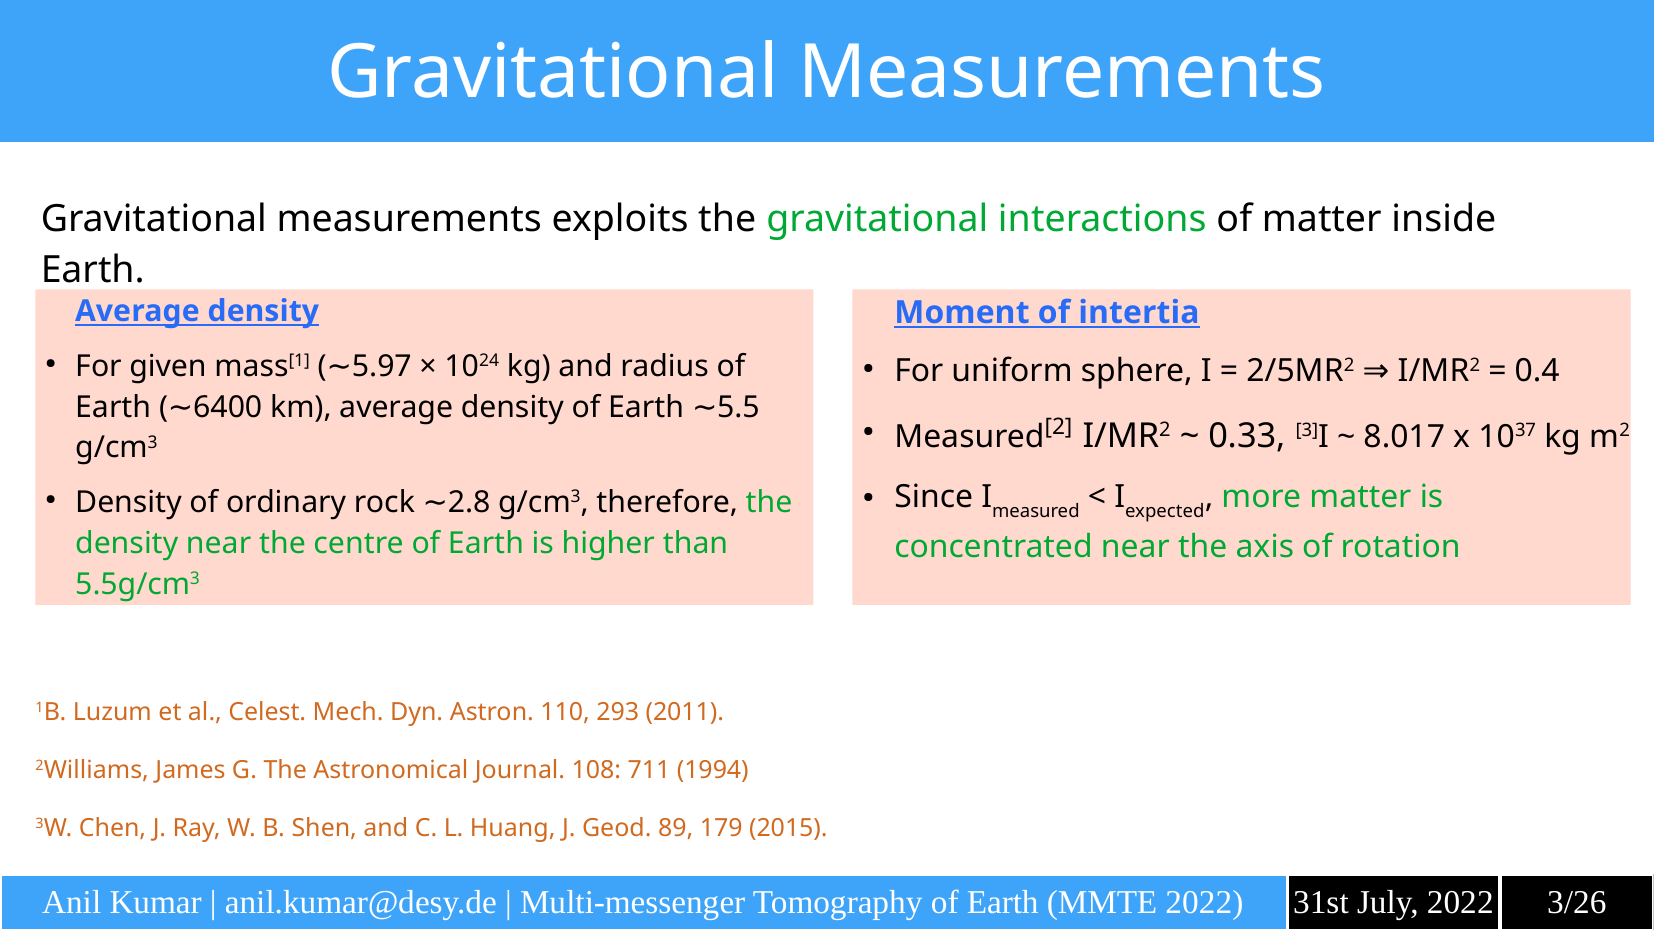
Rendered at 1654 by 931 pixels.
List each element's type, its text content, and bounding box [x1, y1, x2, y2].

text_box Gravitational measurements exploits the gravitational interactions of matter inside Earth. [25, 184, 1599, 249]
list Average density For given mass[1] (∼5.97 × 1024 kg) and radius of Earth (∼6400 km), average density of Earth ∼5.5 g/cm3 Density of ordinary rock ∼2.8 g/cm3, therefore, the density near the centre of Earth is higher than 5.5g/cm3 [35, 289, 814, 605]
title Gravitational Measurements [0, 0, 1654, 142]
list Moment of intertia For uniform sphere, I = 2/5MR2 ⇒ I/MR2 = 0.4 Measured[2] I/MR2 ~ 0.33, [3]I ~ 8.017 x 1037 kg m2 Since Imeasured < Iexpected, more matter is concentrated near the axis of rotation [852, 289, 1631, 605]
list 1B. Luzum et al., Celest. Mech. Dyn. Astron. 110, 293 (2011). 2Williams, James G. The Astronomical Journal. 108: 711 (1994) 3W. Chen, J. Ray, W. B. Shen, and C. L. Huang, J. Geod. 89, 179 (2015). [35, 693, 1630, 869]
